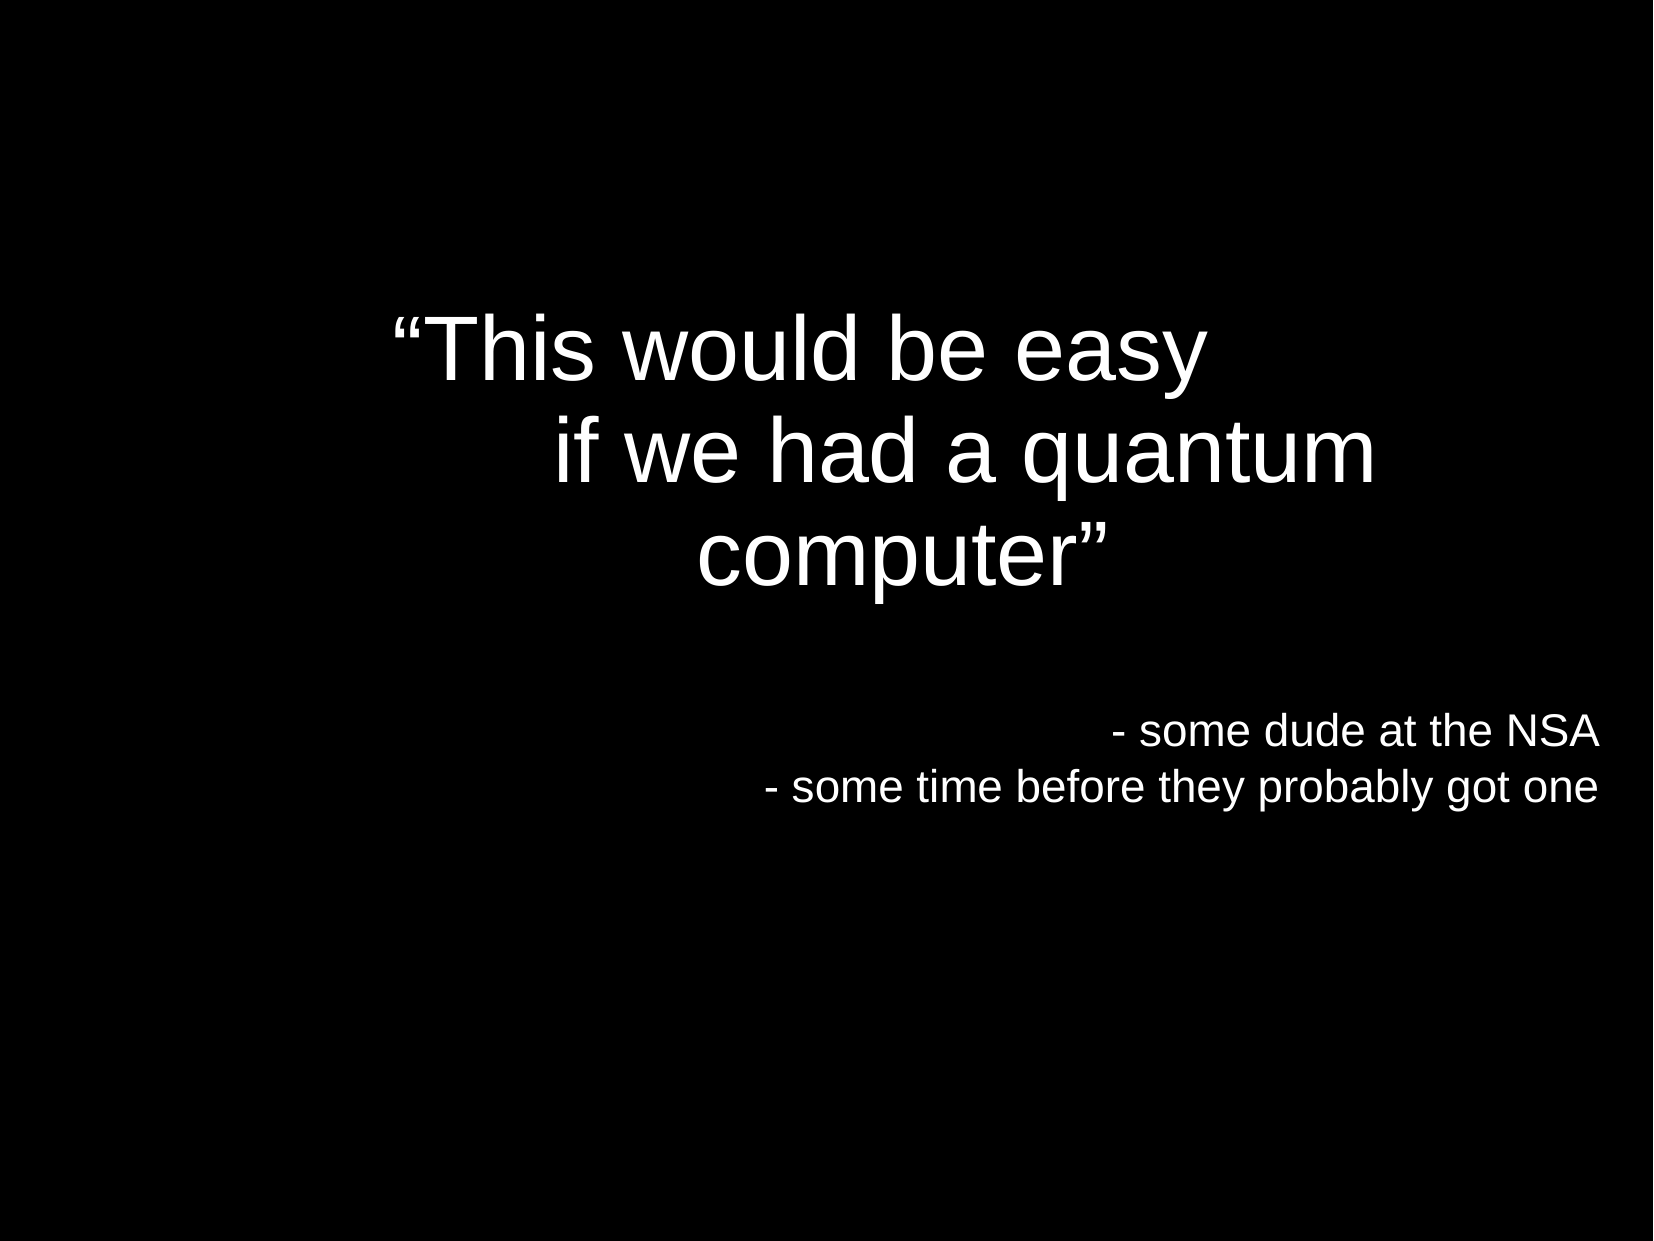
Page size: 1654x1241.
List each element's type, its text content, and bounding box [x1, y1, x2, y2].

subtitle - some dude at the NSA - some time before they probably got one [112, 580, 1601, 919]
title “This would be easy if we had a quantum computer” [57, 269, 1545, 839]
